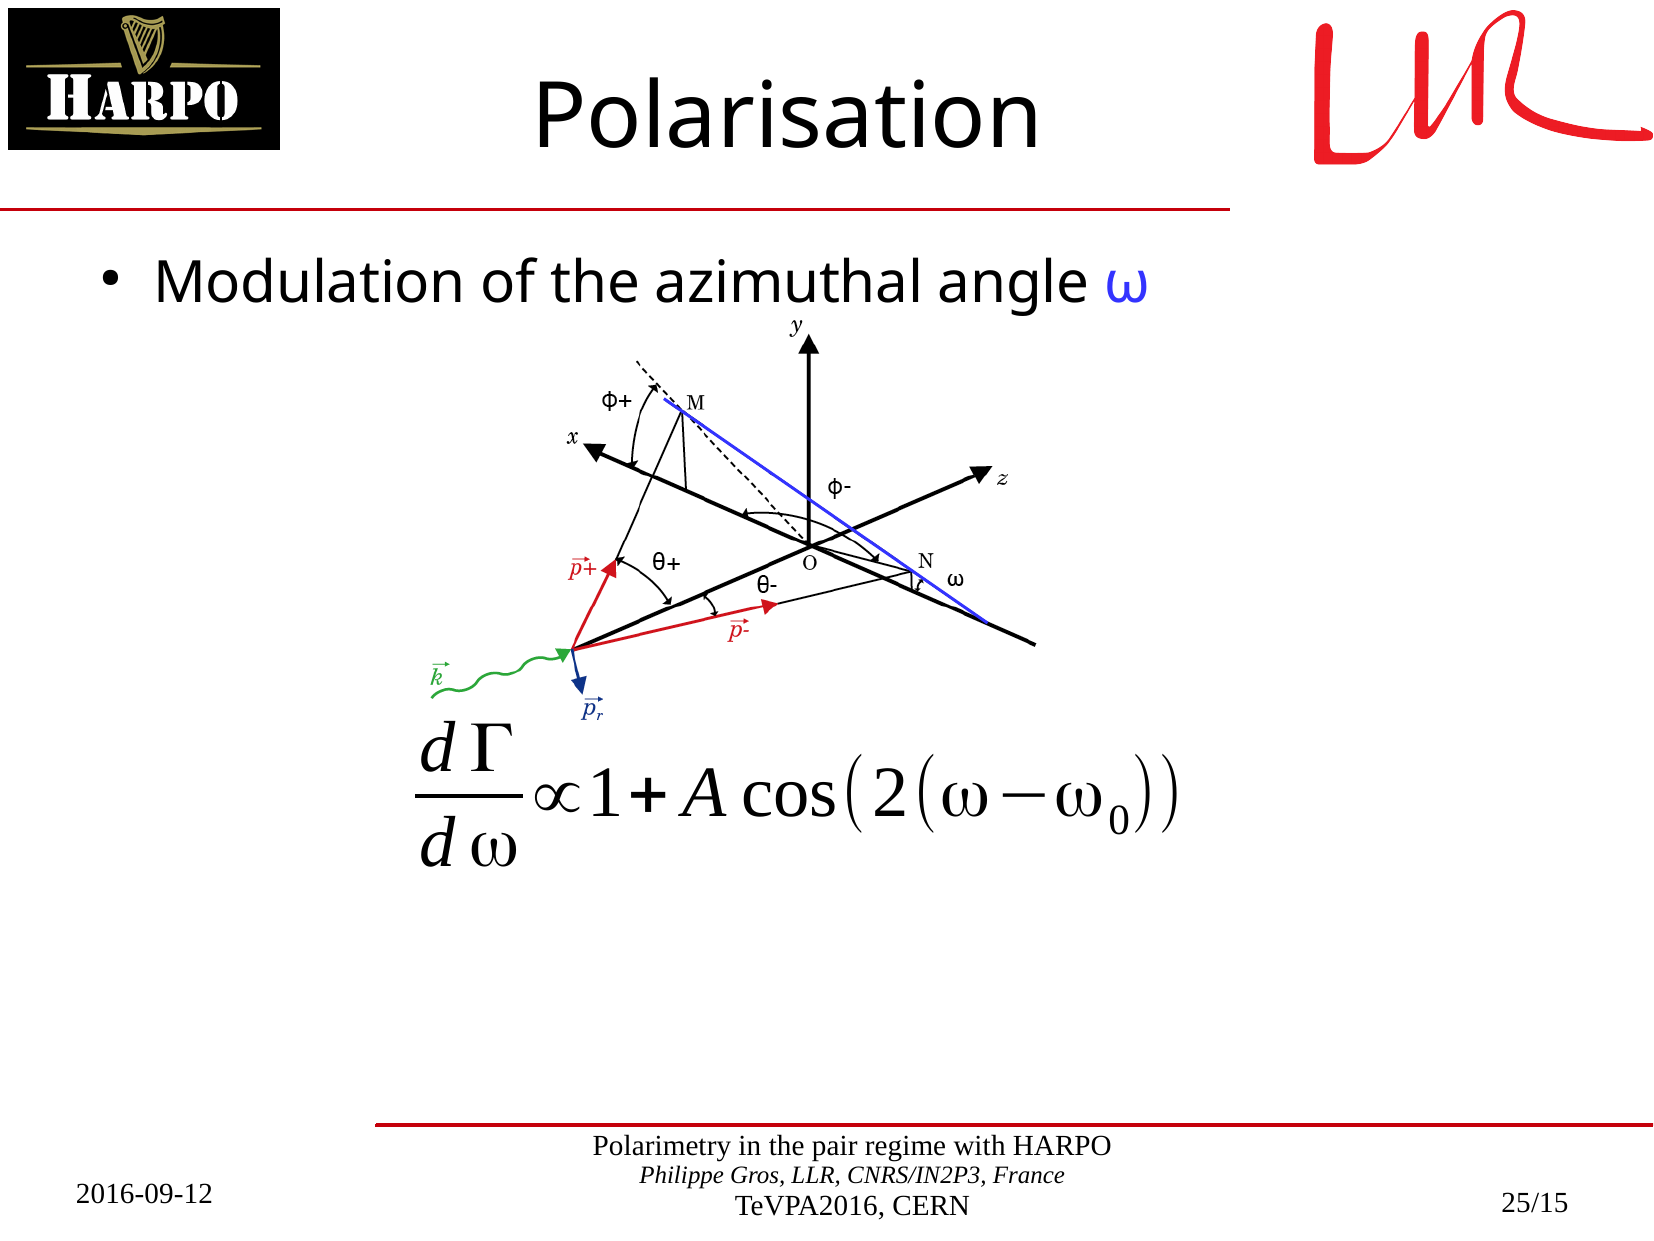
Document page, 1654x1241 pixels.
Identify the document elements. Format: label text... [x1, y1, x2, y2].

picture [8, 8, 280, 150]
title Polarisation [284, 14, 1290, 210]
chart [392, 708, 1200, 882]
picture [1314, 10, 1653, 165]
list Modulation of the azimuthal angle ω [82, 239, 1571, 1102]
